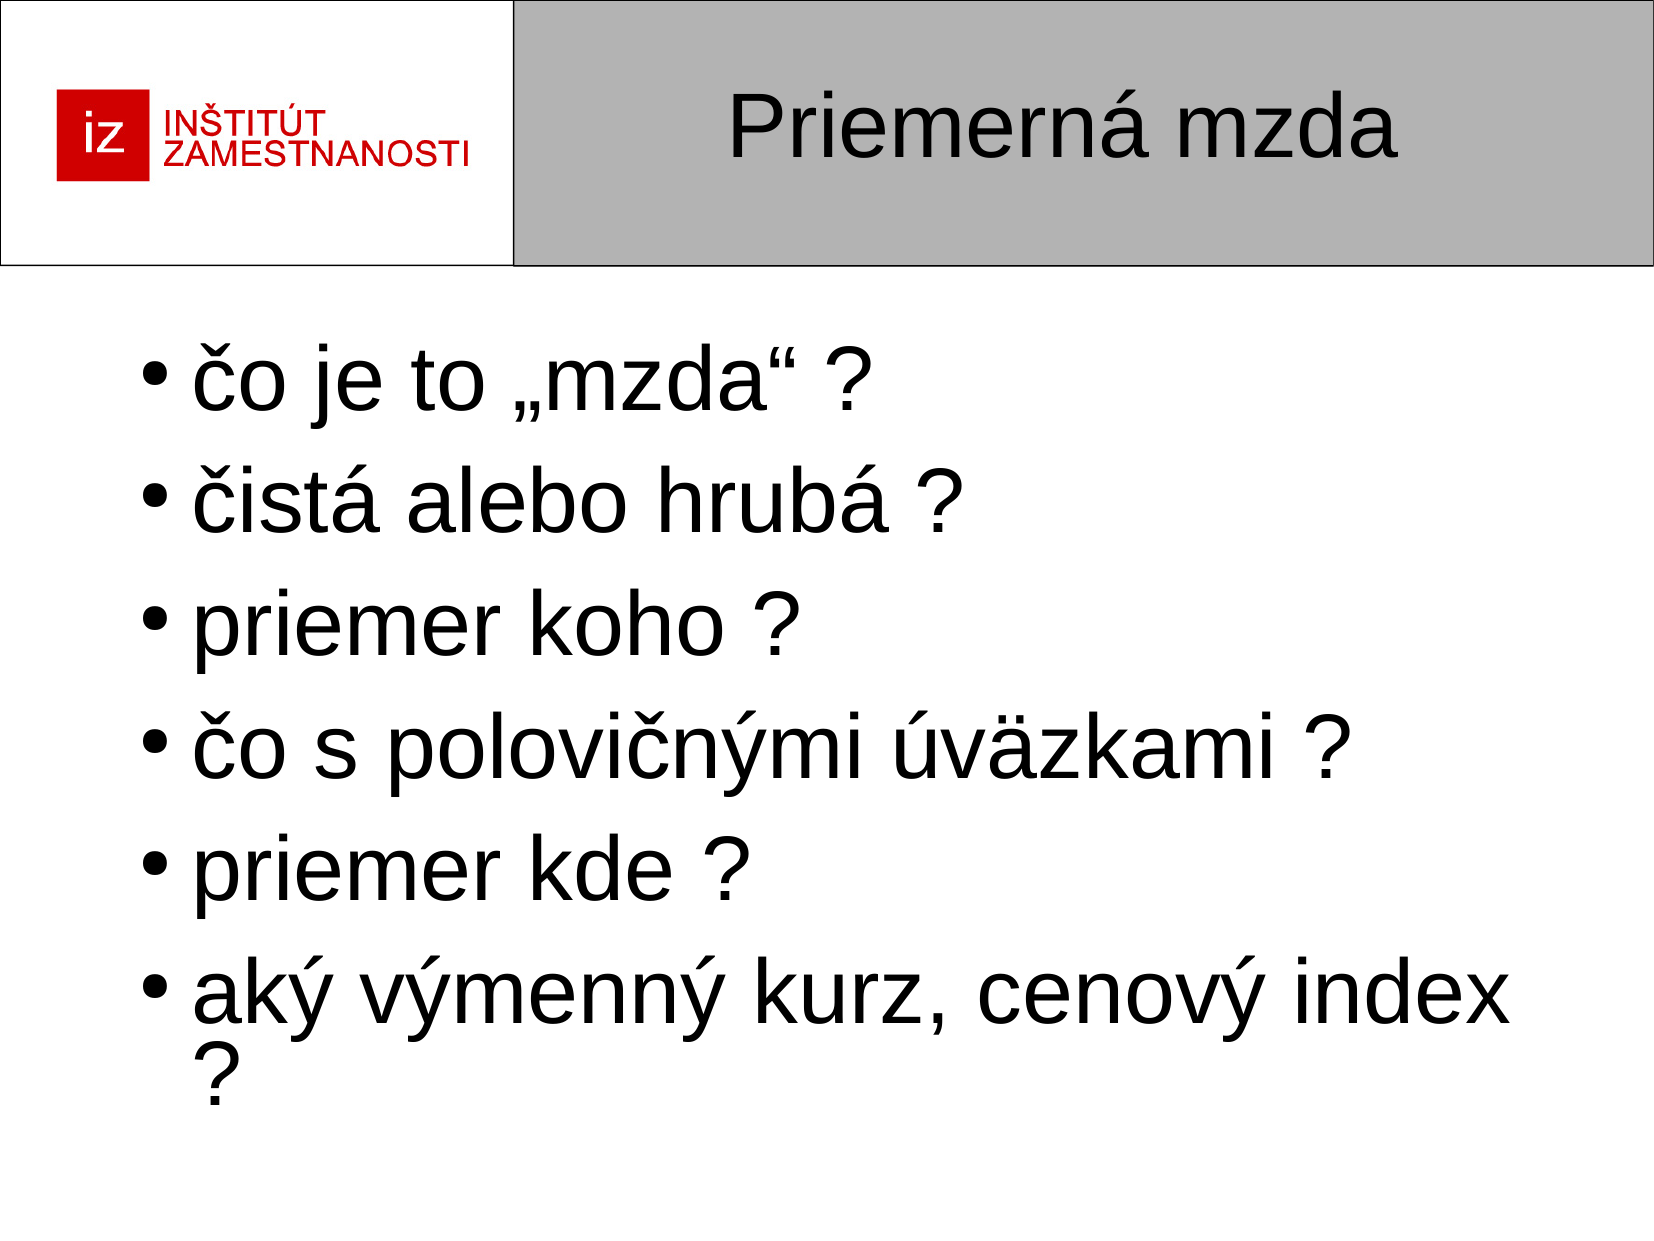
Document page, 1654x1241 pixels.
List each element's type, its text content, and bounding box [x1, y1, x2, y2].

title Priemerná mzda [561, 37, 1565, 229]
picture [5, 8, 512, 257]
list čo je to „mzda“ ? čistá alebo hrubá ? priemer koho ? čo s polovičnými úväzkami ? priemer kde ? aký výmenný kurz, cenový index ? [121, 344, 1533, 1143]
